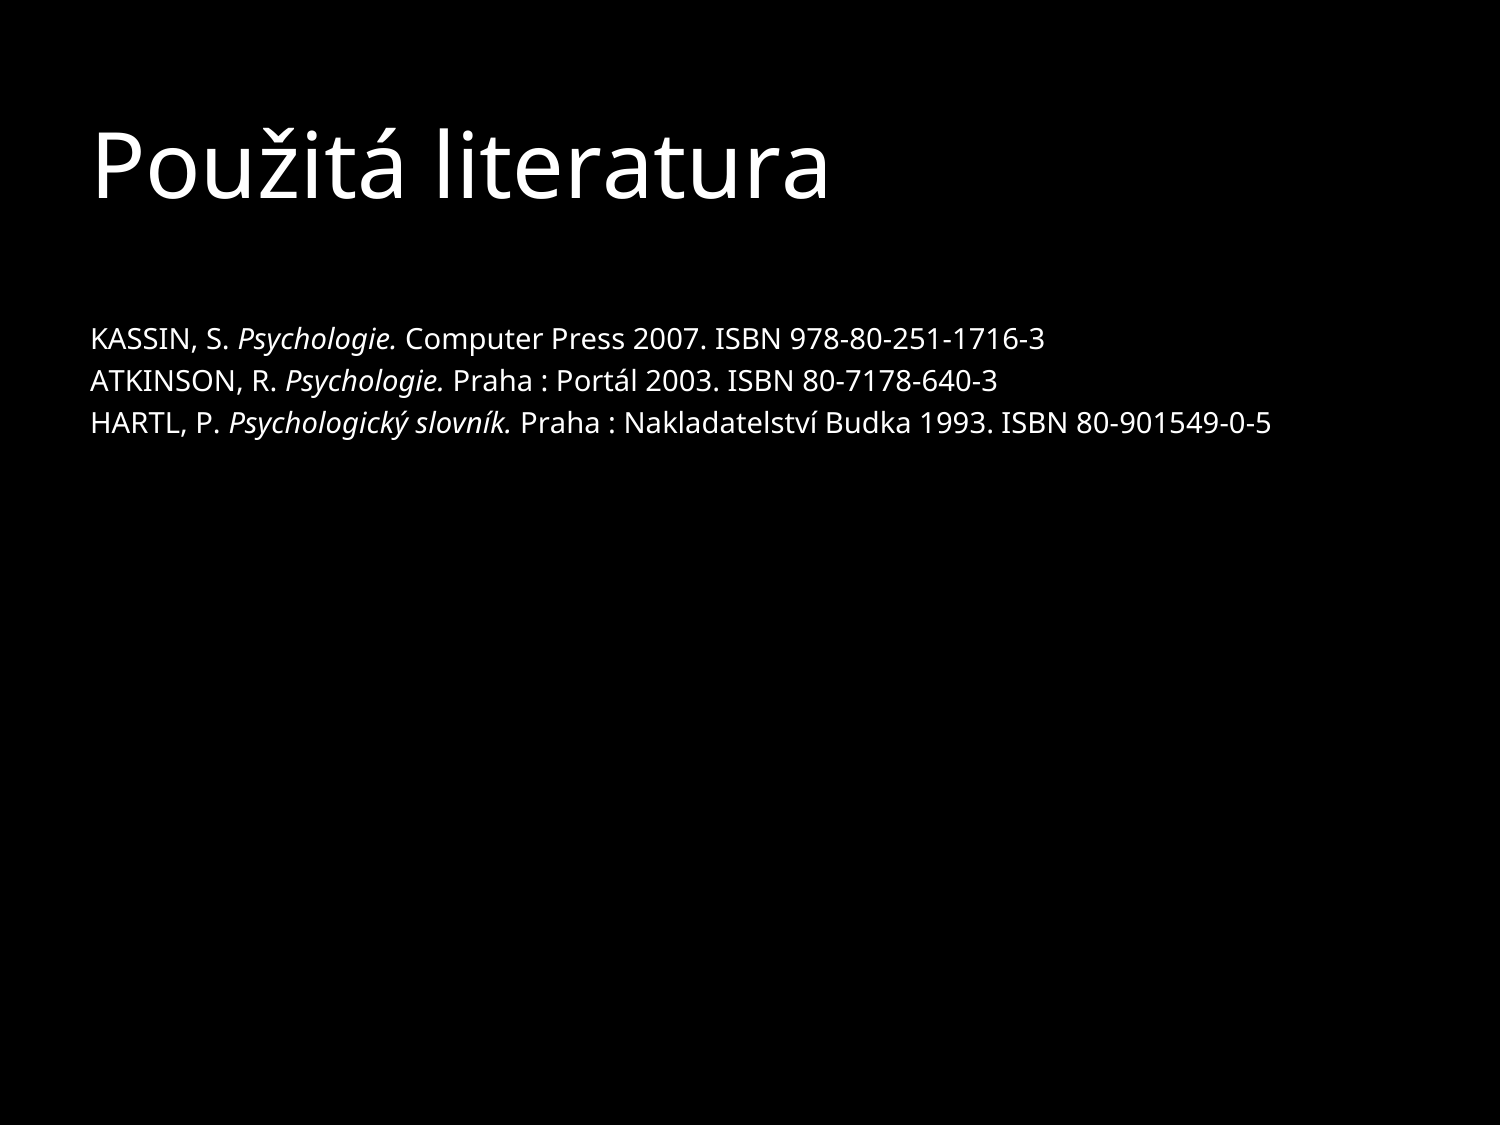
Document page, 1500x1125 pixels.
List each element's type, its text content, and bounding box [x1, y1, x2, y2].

title Použitá literatura [75, 47, 1426, 276]
list KASSIN, S. Psychologie. Computer Press 2007. ISBN 978-80-251-1716-3 ATKINSON, R. Psychologie. Praha : Portál 2003. ISBN 80-7178-640-3 HARTL, P. Psychologický slovník. Praha : Nakladatelství Budka 1993. ISBN 80-901549-0-5 [75, 312, 1426, 988]
